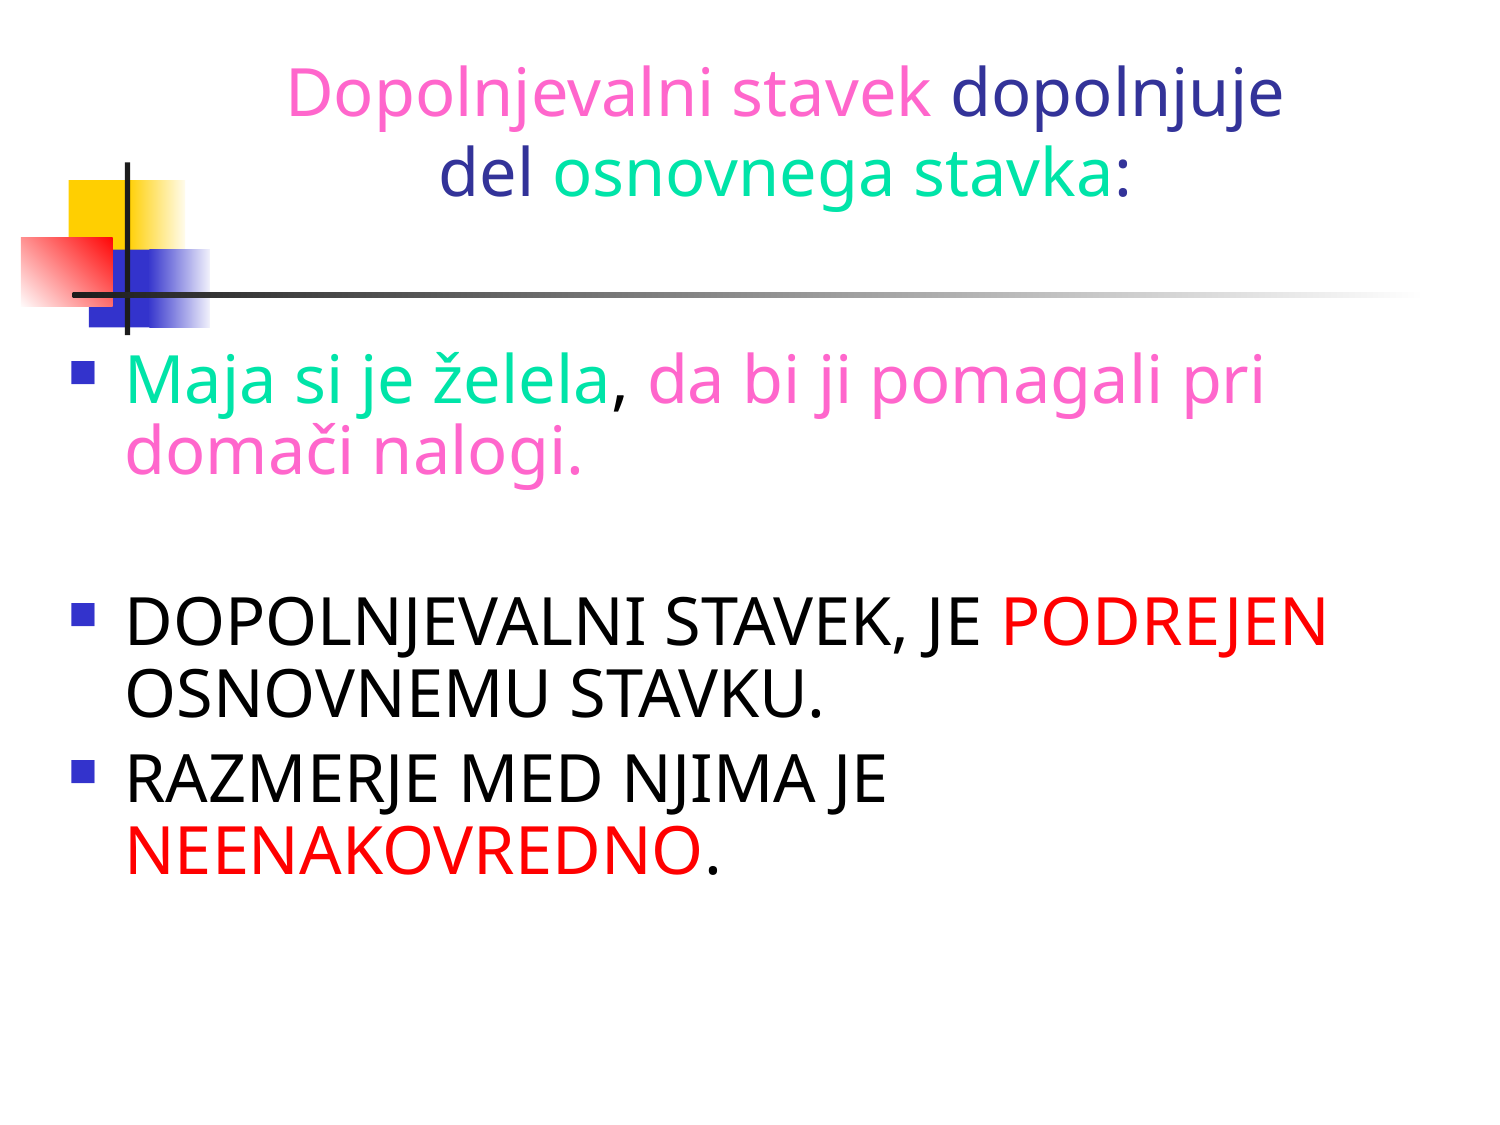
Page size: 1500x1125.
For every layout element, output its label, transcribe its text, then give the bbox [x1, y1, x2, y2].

list Maja si je želela, da bi ji pomagali pri domači nalogi. DOPOLNJEVALNI STAVEK, JE PODREJEN OSNOVNEMU STAVKU. RAZMERJE MED NJIMA JE NEENAKOVREDNO. [53, 338, 1399, 1013]
text_box Dopolnjevalni stavek dopolnjuje del osnovnega stavka: [242, 42, 1329, 218]
title [171, 78, 1426, 232]
